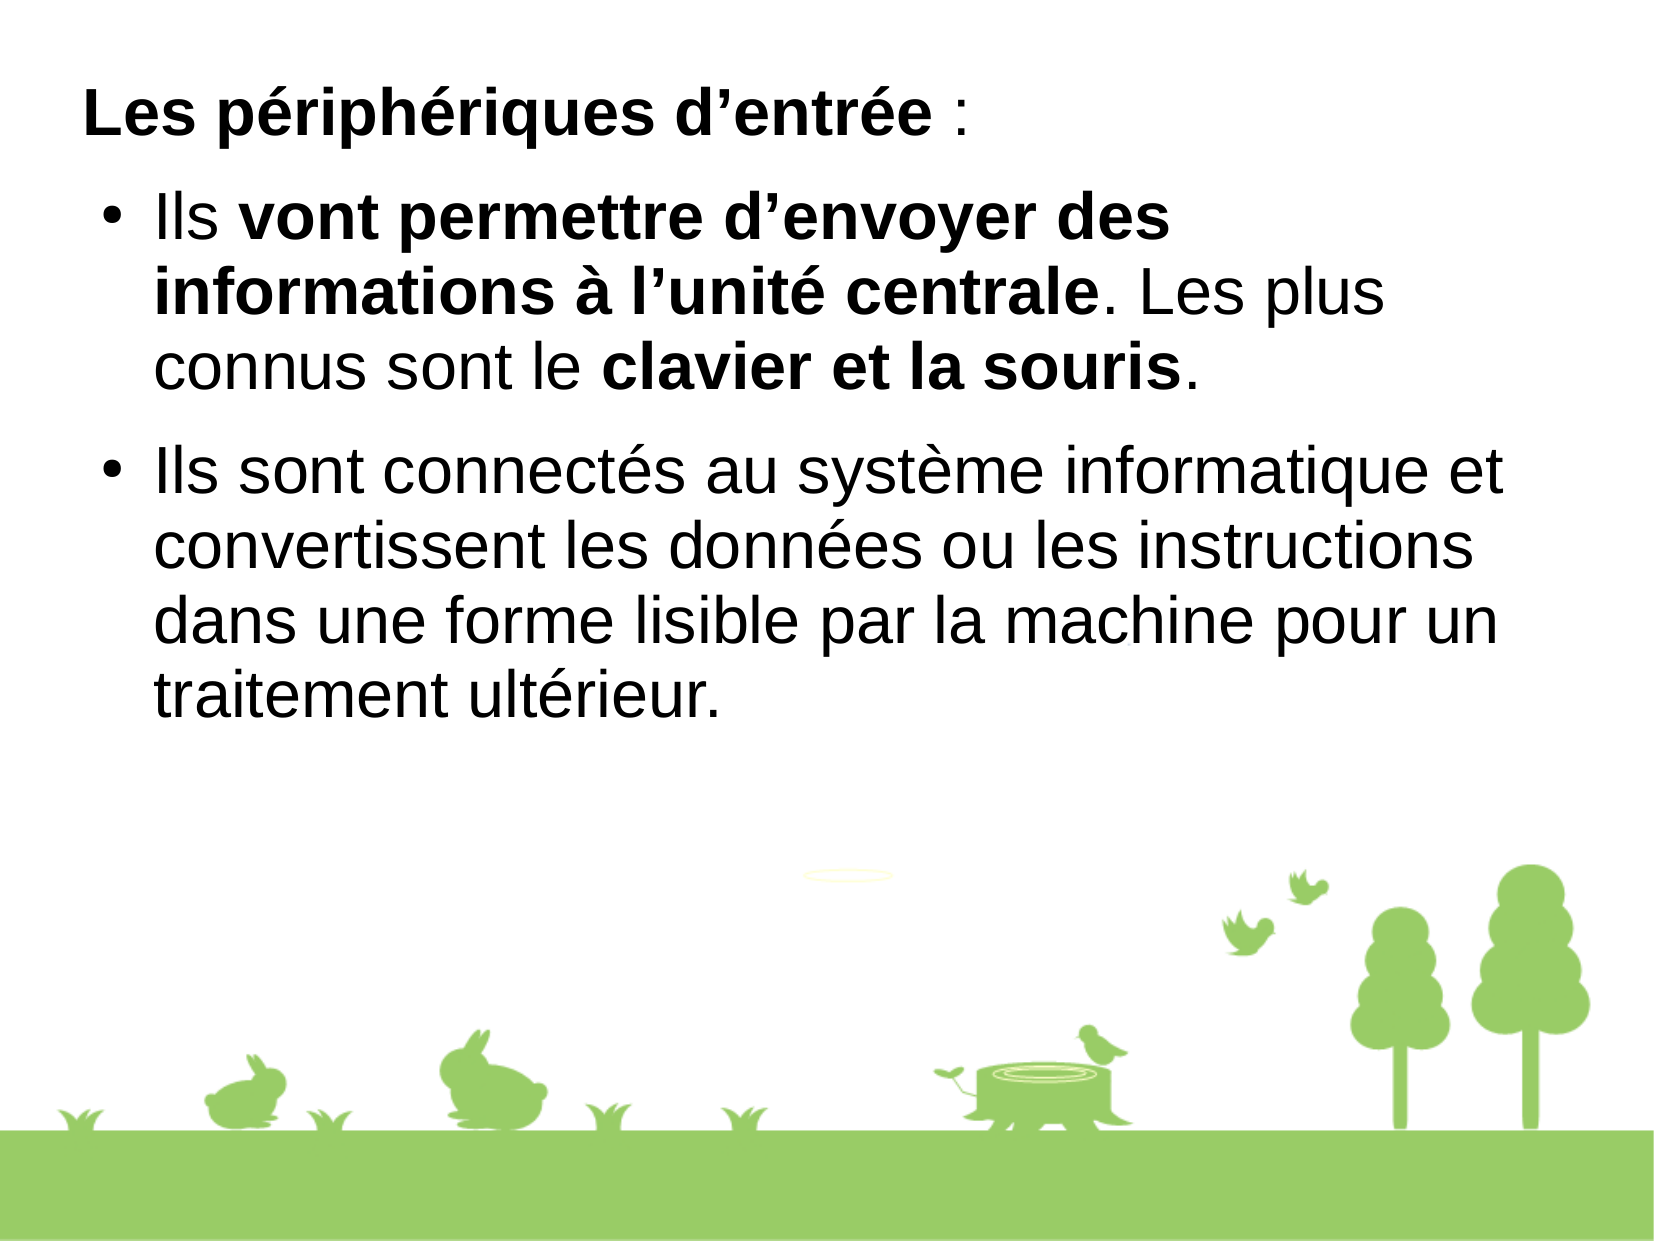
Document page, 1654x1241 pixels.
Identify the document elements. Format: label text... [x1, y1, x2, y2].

picture [0, 0, 1654, 1241]
list Les périphériques d’entrée : Ils vont permettre d’envoyer des informations à l’unité centrale. Les plus connus sont le clavier et la souris. Ils sont connectés au système informatique et convertissent les données ou les instructions dans une forme lisible par la machine pour un traitement ultérieur. [82, 75, 1571, 1010]
